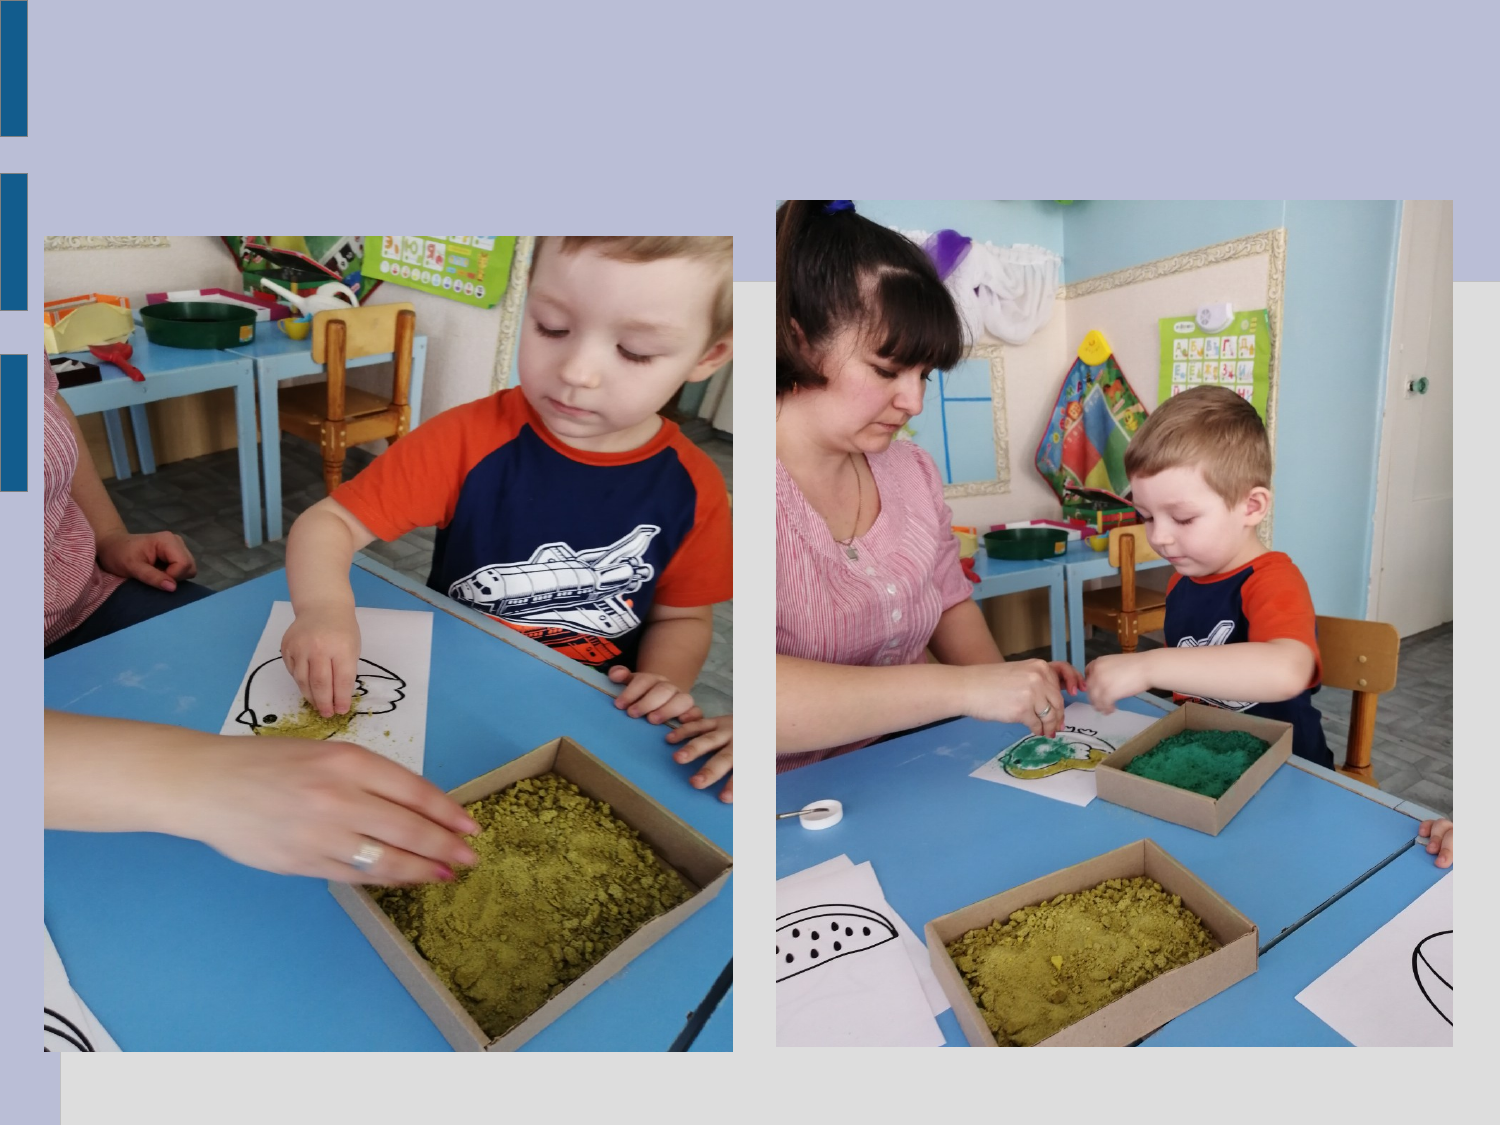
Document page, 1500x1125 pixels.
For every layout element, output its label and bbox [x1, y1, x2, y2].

picture [44, 236, 733, 1052]
picture [776, 200, 1453, 1047]
